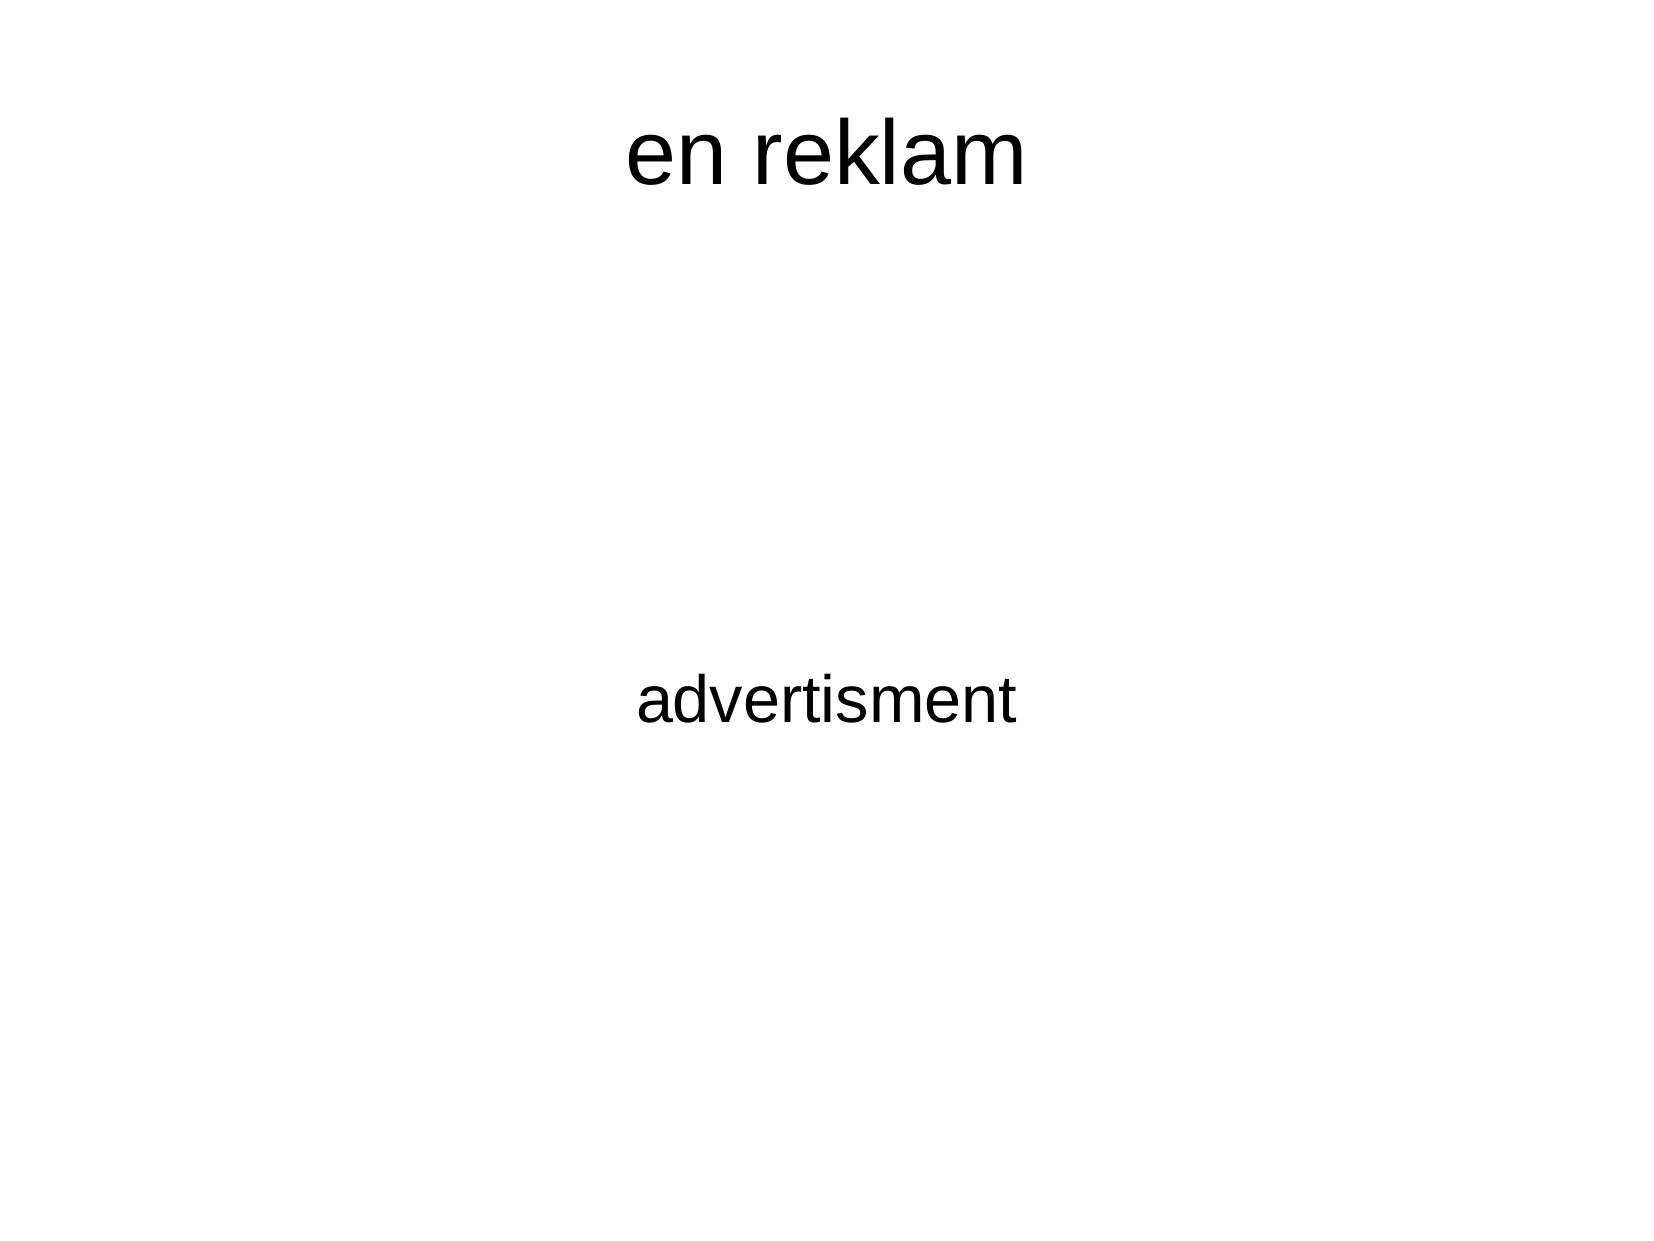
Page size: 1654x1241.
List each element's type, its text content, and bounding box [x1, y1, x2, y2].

subtitle advertisment [82, 297, 1571, 1102]
title en reklam [82, 56, 1571, 250]
